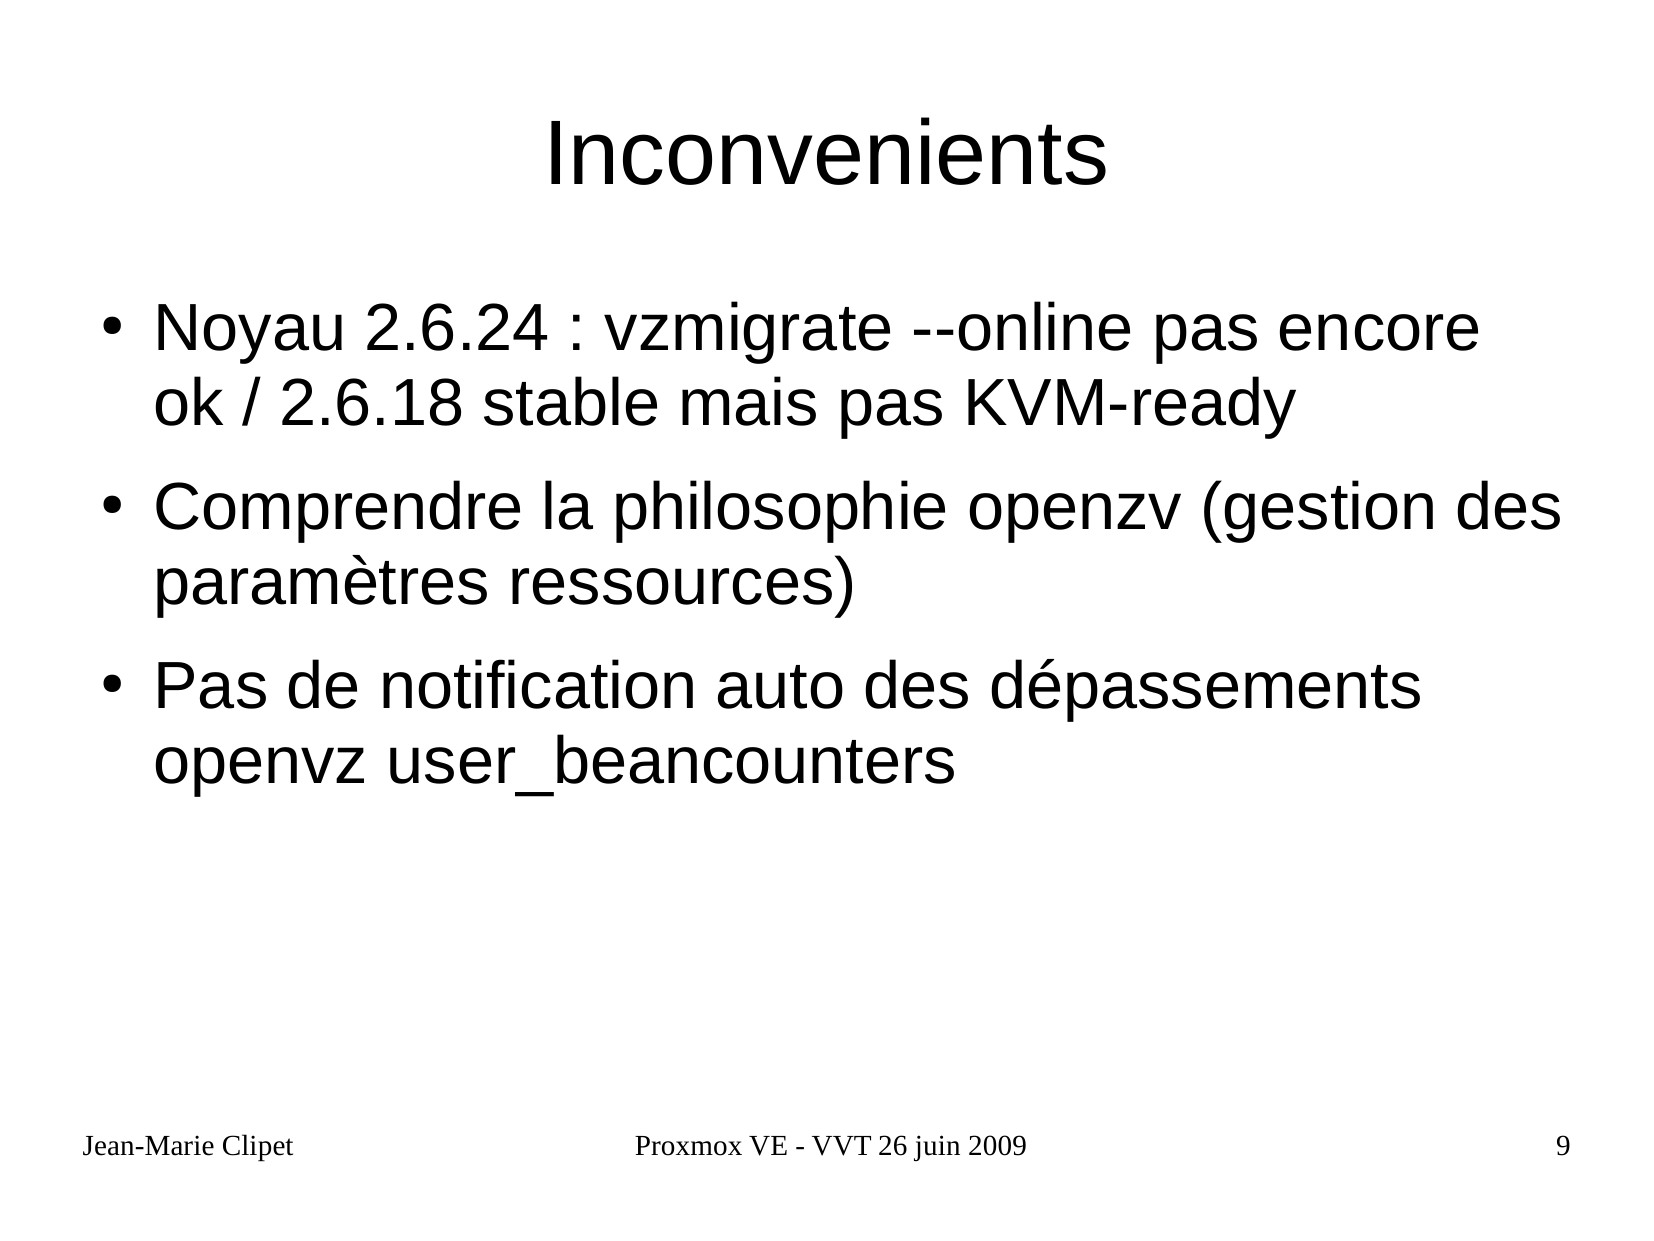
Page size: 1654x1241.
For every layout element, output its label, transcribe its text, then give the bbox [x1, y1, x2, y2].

title Inconvenients [82, 56, 1571, 250]
list Noyau 2.6.24 : vzmigrate --online pas encore ok / 2.6.18 stable mais pas KVM-ready Comprendre la philosophie openzv (gestion des paramètres ressources) Pas de notification auto des dépassements openvz user_beancounters [82, 290, 1571, 1094]
